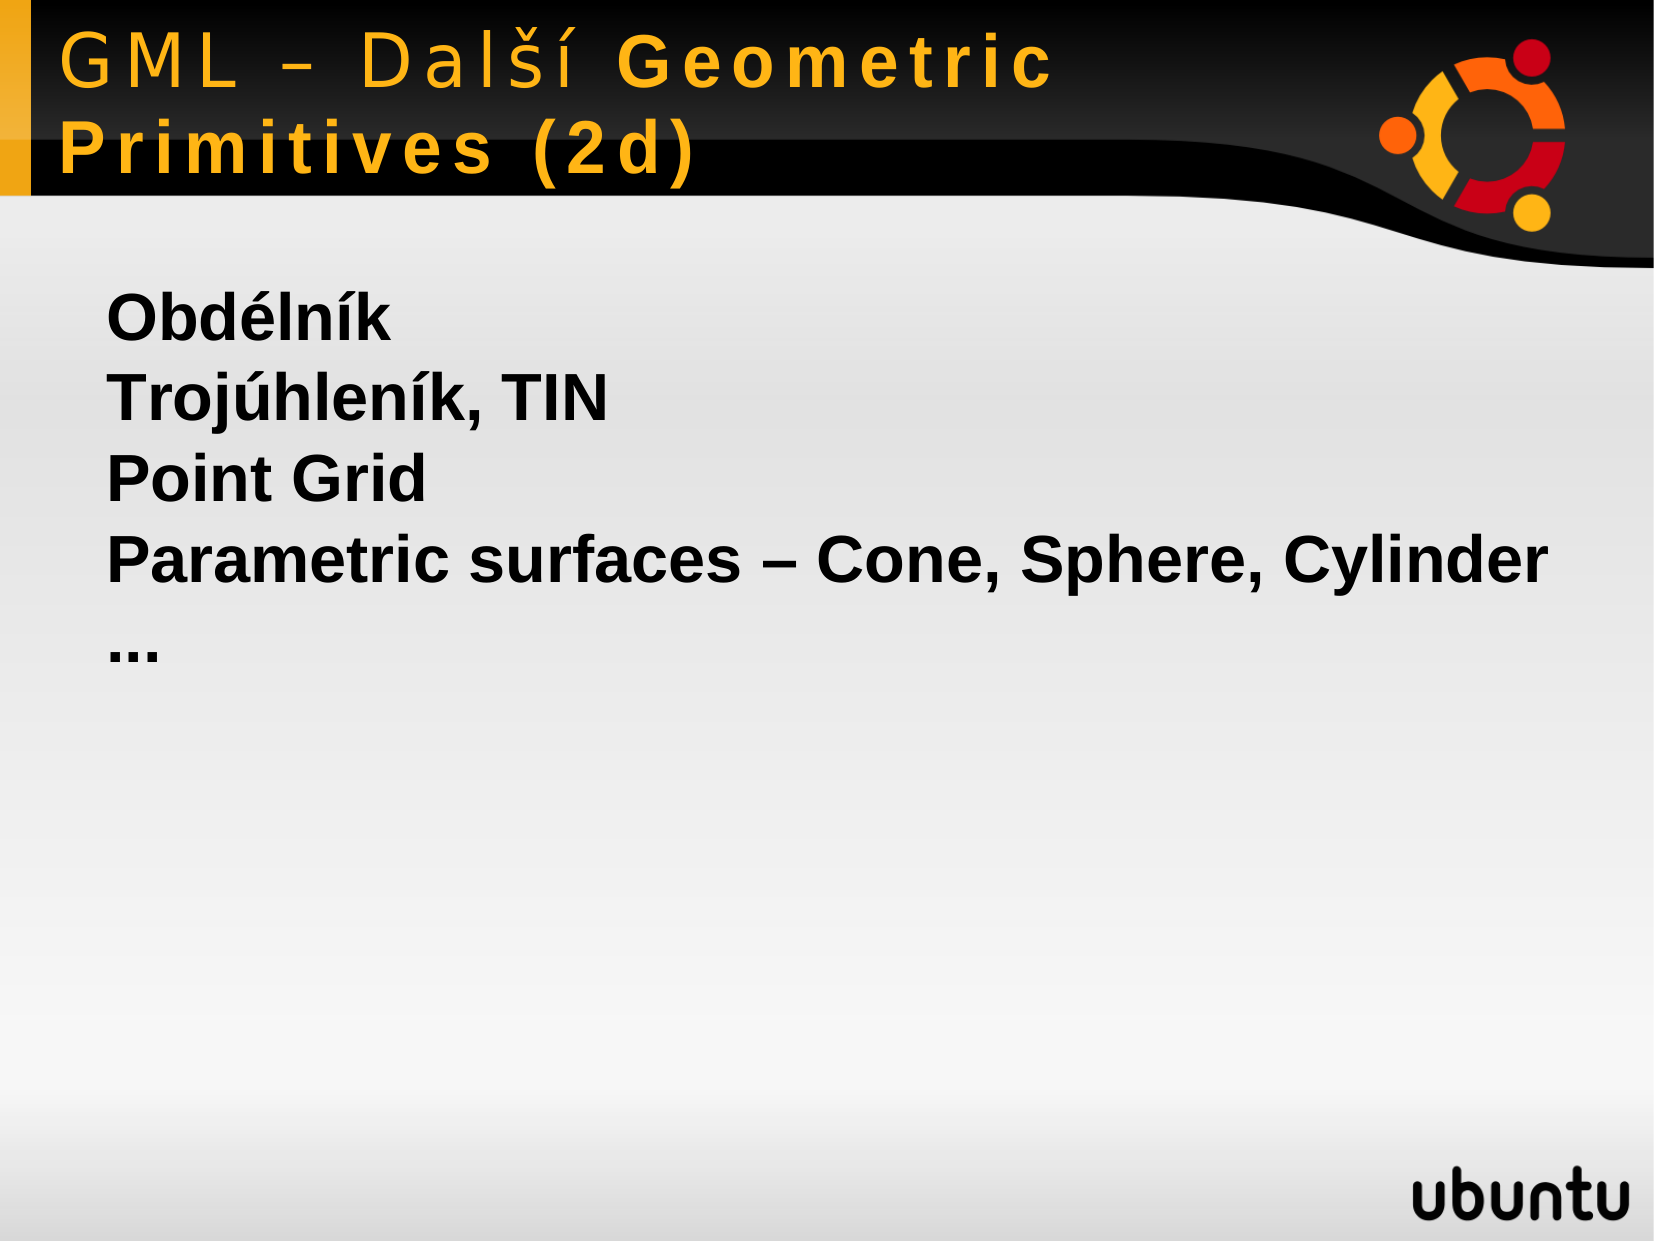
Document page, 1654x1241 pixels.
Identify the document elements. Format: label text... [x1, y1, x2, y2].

title GML – Další Geometric Primitives (2d) [59, 6, 1270, 201]
picture [0, 0, 1654, 1241]
list Obdélník Trojúhleník, TIN Point Grid Parametric surfaces – Cone, Sphere, Cylinder ... [88, 279, 1577, 1099]
